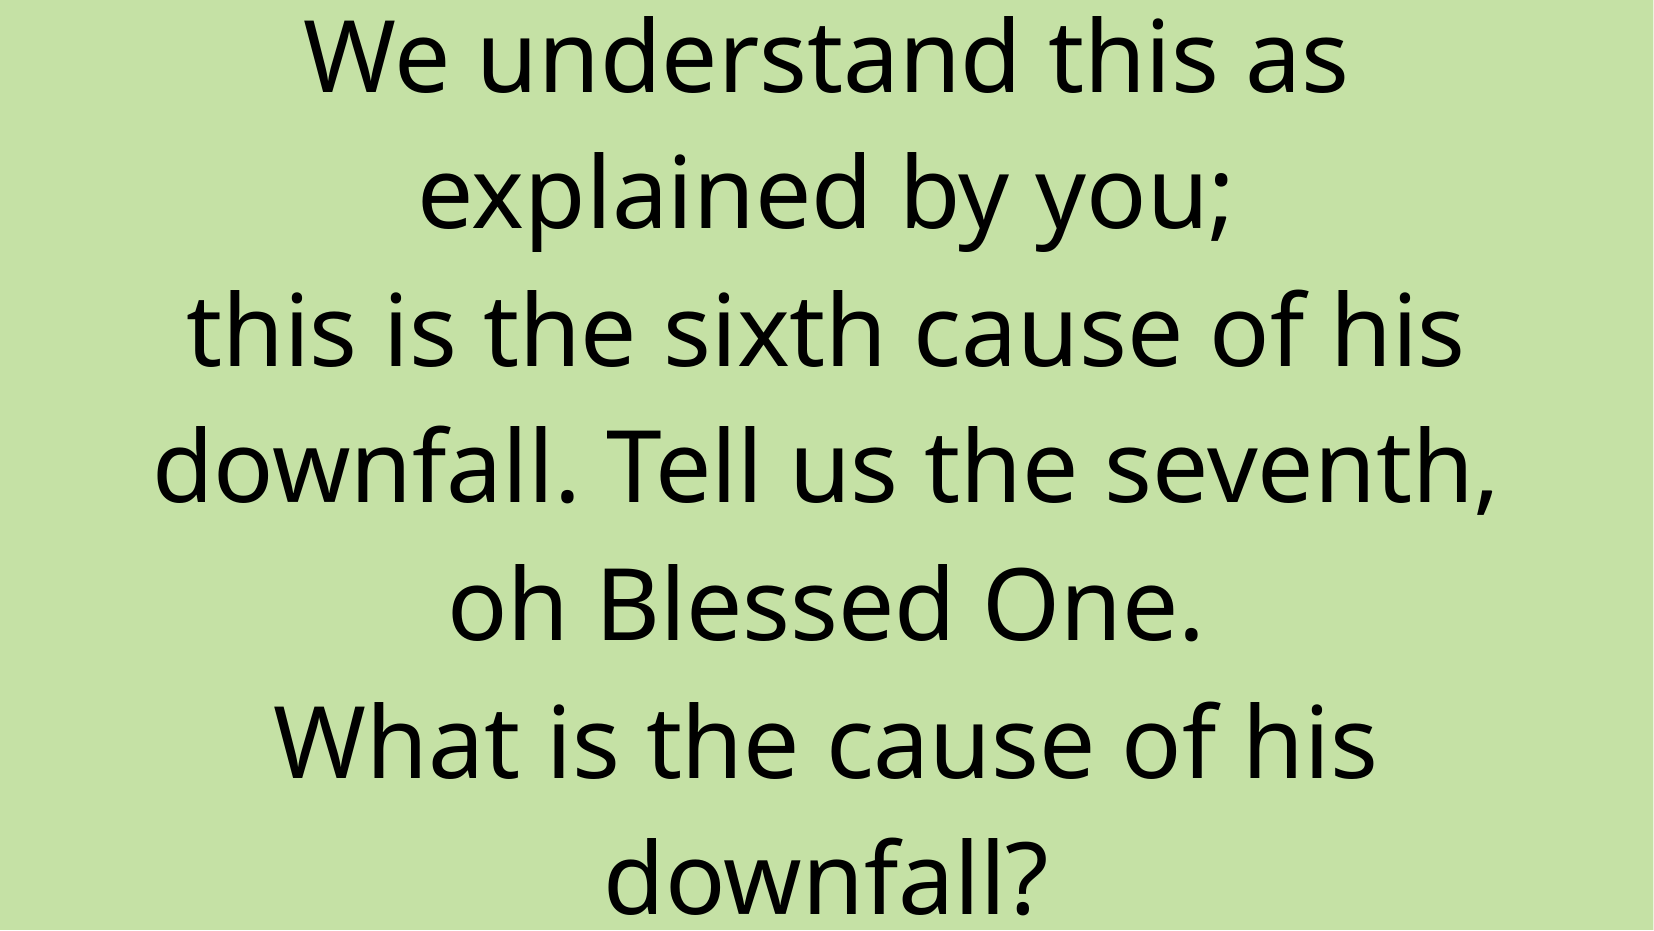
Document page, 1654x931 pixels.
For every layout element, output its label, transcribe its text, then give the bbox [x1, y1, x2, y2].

subtitle We understand this as explained by you; this is the sixth cause of his downfall. Tell us the seventh, oh Blessed One. What is the cause of his downfall? [82, 0, 1571, 931]
